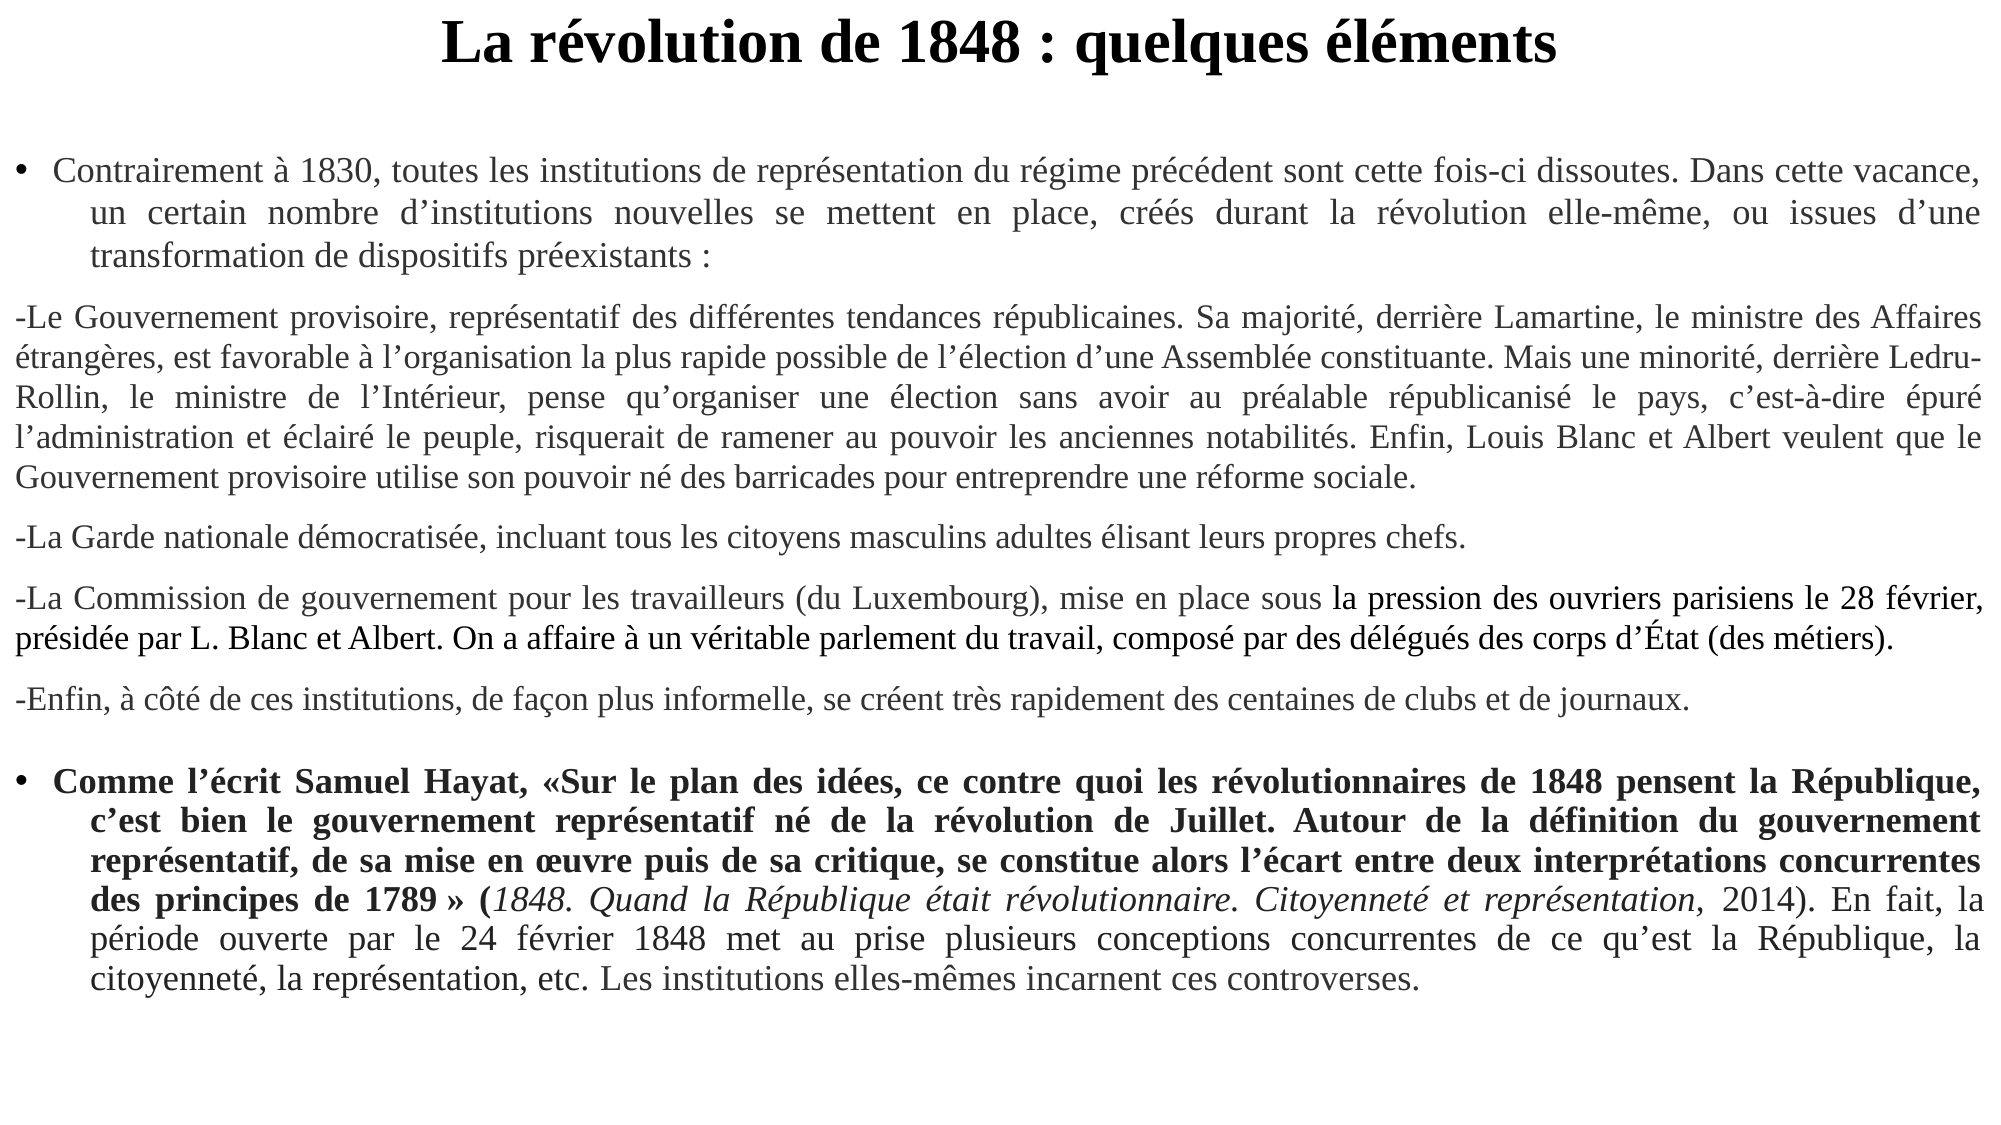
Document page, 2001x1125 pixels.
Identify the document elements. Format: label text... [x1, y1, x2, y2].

title La révolution de 1848 : quelques éléments [249, 0, 1750, 85]
list Contrairement à 1830, toutes les institutions de représentation du régime précédent sont cette fois-ci dissoutes. Dans cette vacance, un certain nombre d’institutions nouvelles se mettent en place, créés durant la révolution elle-même, ou issues d’une transformation de dispositifs préexistants : -Le Gouvernement provisoire, représentatif des différentes tendances républicaines. Sa majorité, derrière Lamartine, le ministre des Affaires étrangères, est favorable à l’organisation la plus rapide possible de l’élection d’une Assemblée constituante. Mais une minorité, derrière Ledru-Rollin, le ministre de l’Intérieur, pense qu’organiser une élection sans avoir au préalable républicanisé le pays, c’est-à-dire épuré l’administration et éclairé le peuple, risquerait de ramener au pouvoir les anciennes notabilités. Enfin, Louis Blanc et Albert veulent que le Gouvernement provisoire utilise son pouvoir né des barricades pour entreprendre une réforme sociale. -La Garde nationale démocratisée, incluant tous les citoyens masculins adultes élisant leurs propres chefs. -La Commission de gouvernement pour les travailleurs (du Luxembourg), mise en place sous la pression des ouvriers parisiens le 28 février, présidée par L. Blanc et Albert. On a affaire à un véritable parlement du travail, composé par des délégués des corps d’État (des métiers). -Enfin, à côté de ces institutions, de façon plus informelle, se créent très rapidement des centaines de clubs et de journaux. Comme l’écrit Samuel Hayat, «Sur le plan des idées, ce contre quoi les révolutionnaires de 1848 pensent la République, c’est bien le gouvernement représentatif né de la révolution de Juillet. Autour de la définition du gouvernement représentatif, de sa mise en œuvre puis de sa critique, se constitue alors l’écart entre deux interprétations concurrentes des principes de 1789 » (1848. Quand la République était révolutionnaire. Citoyenneté et représentation, 2014). En fait, la période ouverte par le 24 février 1848 met au prise plusieurs conceptions concurrentes de ce qu’est la République, la citoyenneté, la représentation, etc. Les institutions elles-mêmes incarnent ces controverses. [0, 141, 2000, 1125]
